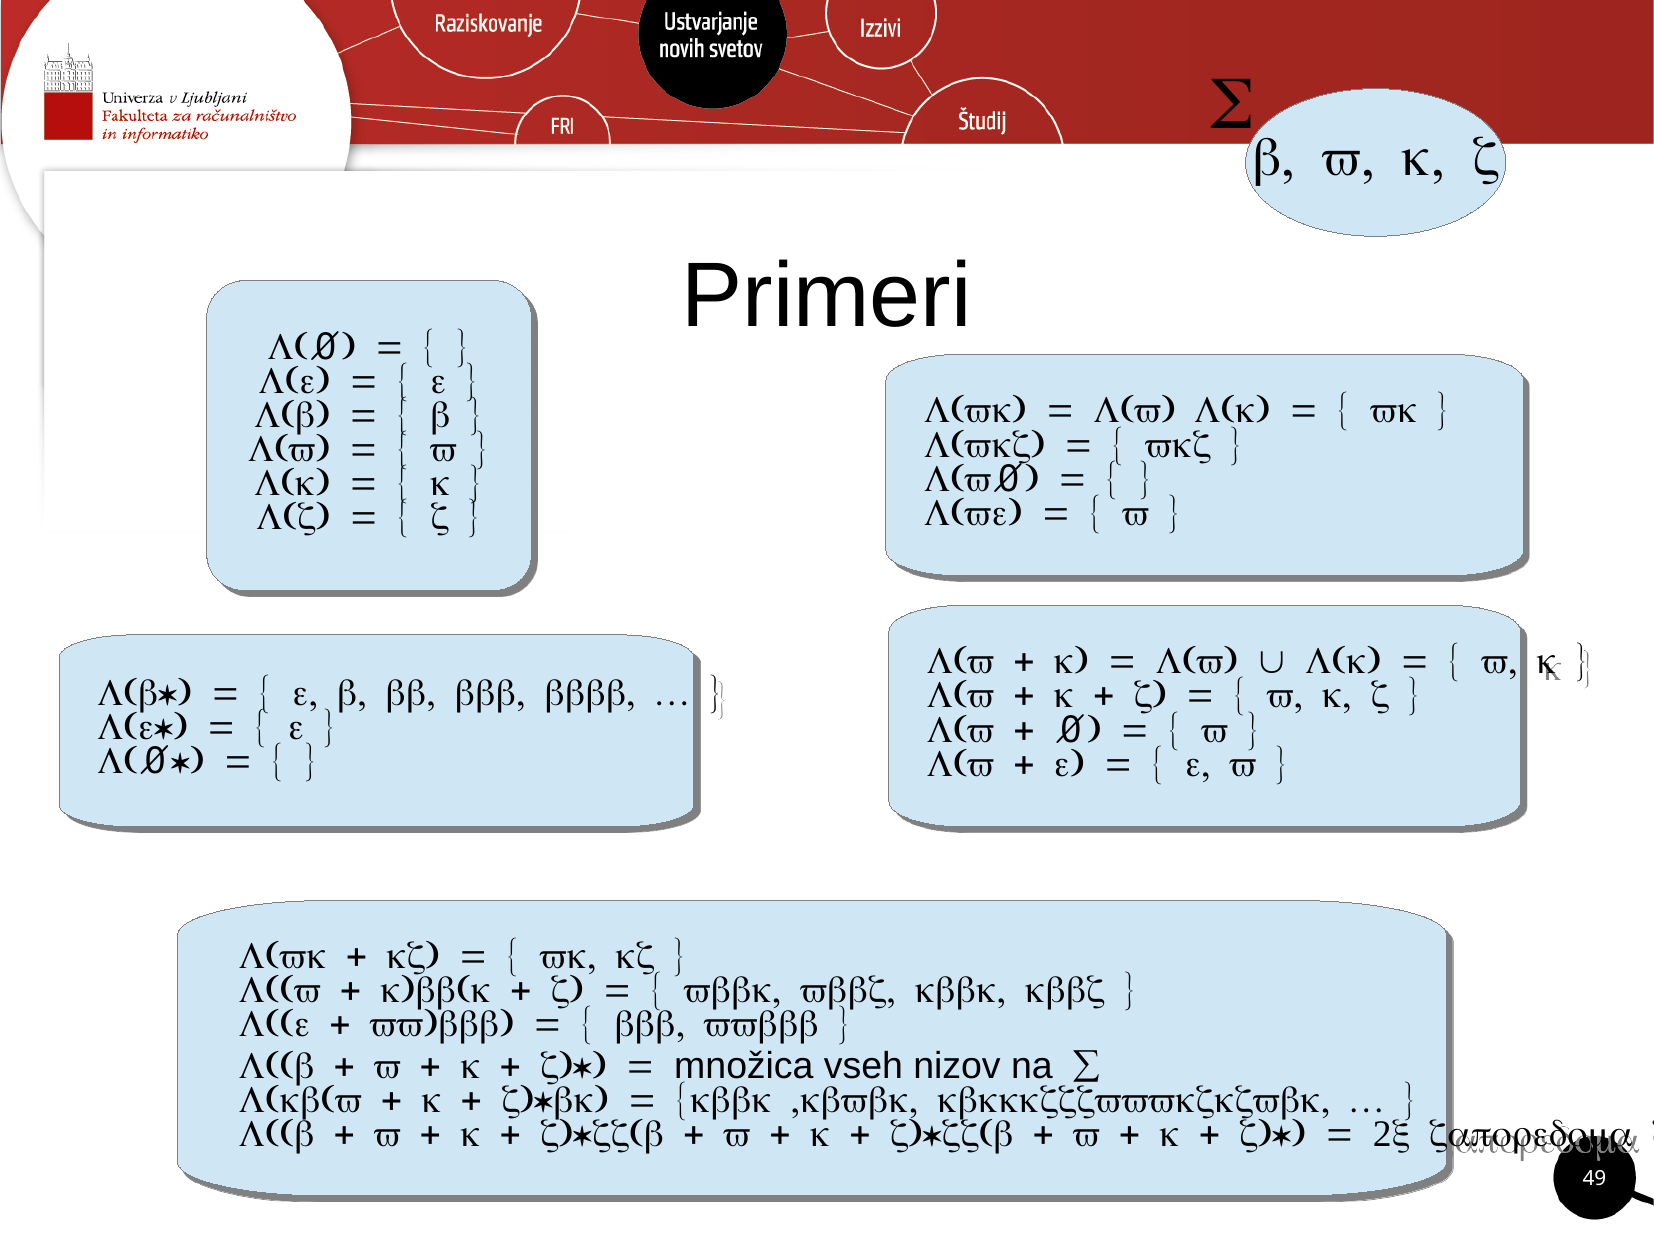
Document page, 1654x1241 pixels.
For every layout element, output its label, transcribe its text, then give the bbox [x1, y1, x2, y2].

text_box L(vk + kz) = { vk, kz } L((v + k)bb(k + z) = { vbbk, vbbz, kbbk, kbbz } L((ε + vv)bbb) = { bbb, vvbbb } L((b + v + k + z)*) = množica vseh nizov na ∑ L(kb(v + k + z)*bk) = {kbbk ,kbvbk, kbkkkzzzvvvkzkzvbk, … } L((b + v + k + z)*zz(b + v + k + z)*zz(b + v + k + z)*) = 2x zaporedoma zz [177, 900, 1447, 1196]
title Primeri [82, 191, 1571, 399]
text_box L(∅) = { } L(ε) = { ε } L(b) = { b } L(v) = { v } L(k) = { k } L(z) = { z } [206, 280, 532, 591]
text_box Σ [1210, 76, 1351, 159]
picture [0, 0, 1654, 1241]
text_box <številka> [1553, 1145, 1636, 1212]
text_box L(v + k) = L(v) ∪ L(k) = { v, k } L(v + k + z) = { v, k, z } L(v + ∅) = { v } L(v + ε) = { ε, v } [888, 605, 1521, 827]
text_box b, v, k, z [1245, 88, 1506, 237]
text_box L(b*) = { ε, b, bb, bbb, bbbb, … } L(ε*) = { ε } L(∅*) = { } [59, 634, 694, 827]
text_box L(vk) = L(v) L(k) = { vk } L(vkz) = { vkz } L(v∅) = { } L(vε) = { v } [885, 354, 1524, 576]
